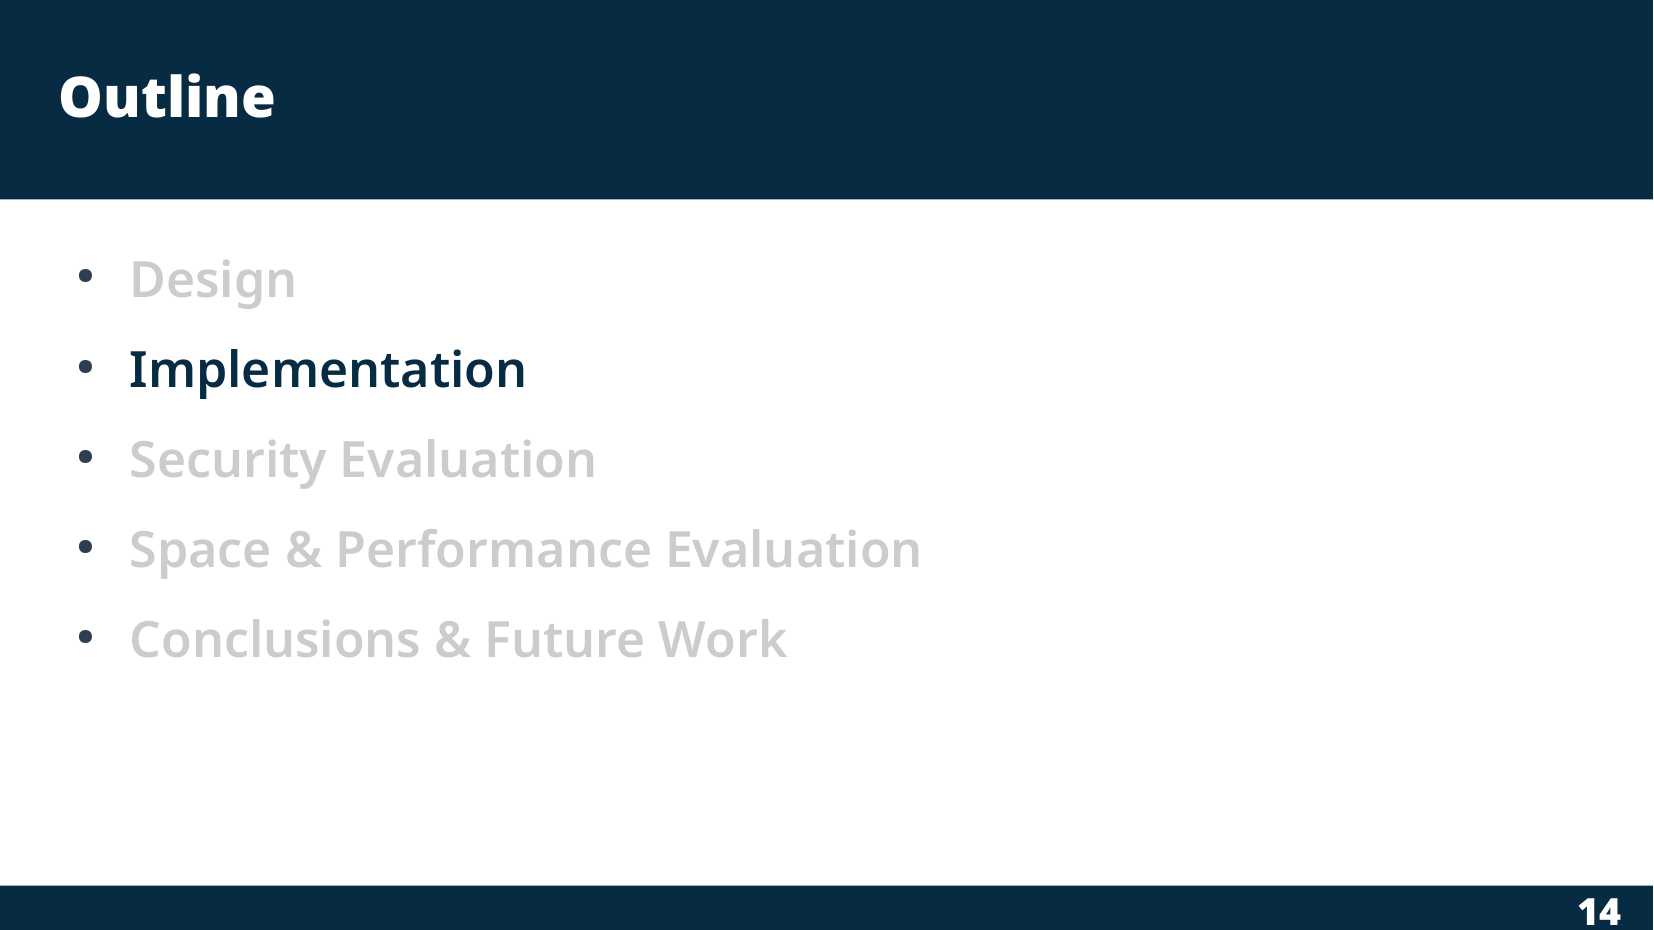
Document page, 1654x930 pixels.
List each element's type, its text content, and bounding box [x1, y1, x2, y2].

list Design Implementation Security Evaluation Space & Performance Evaluation Conclusions & Future Work [58, 243, 1594, 864]
title Outline [58, 36, 1594, 155]
